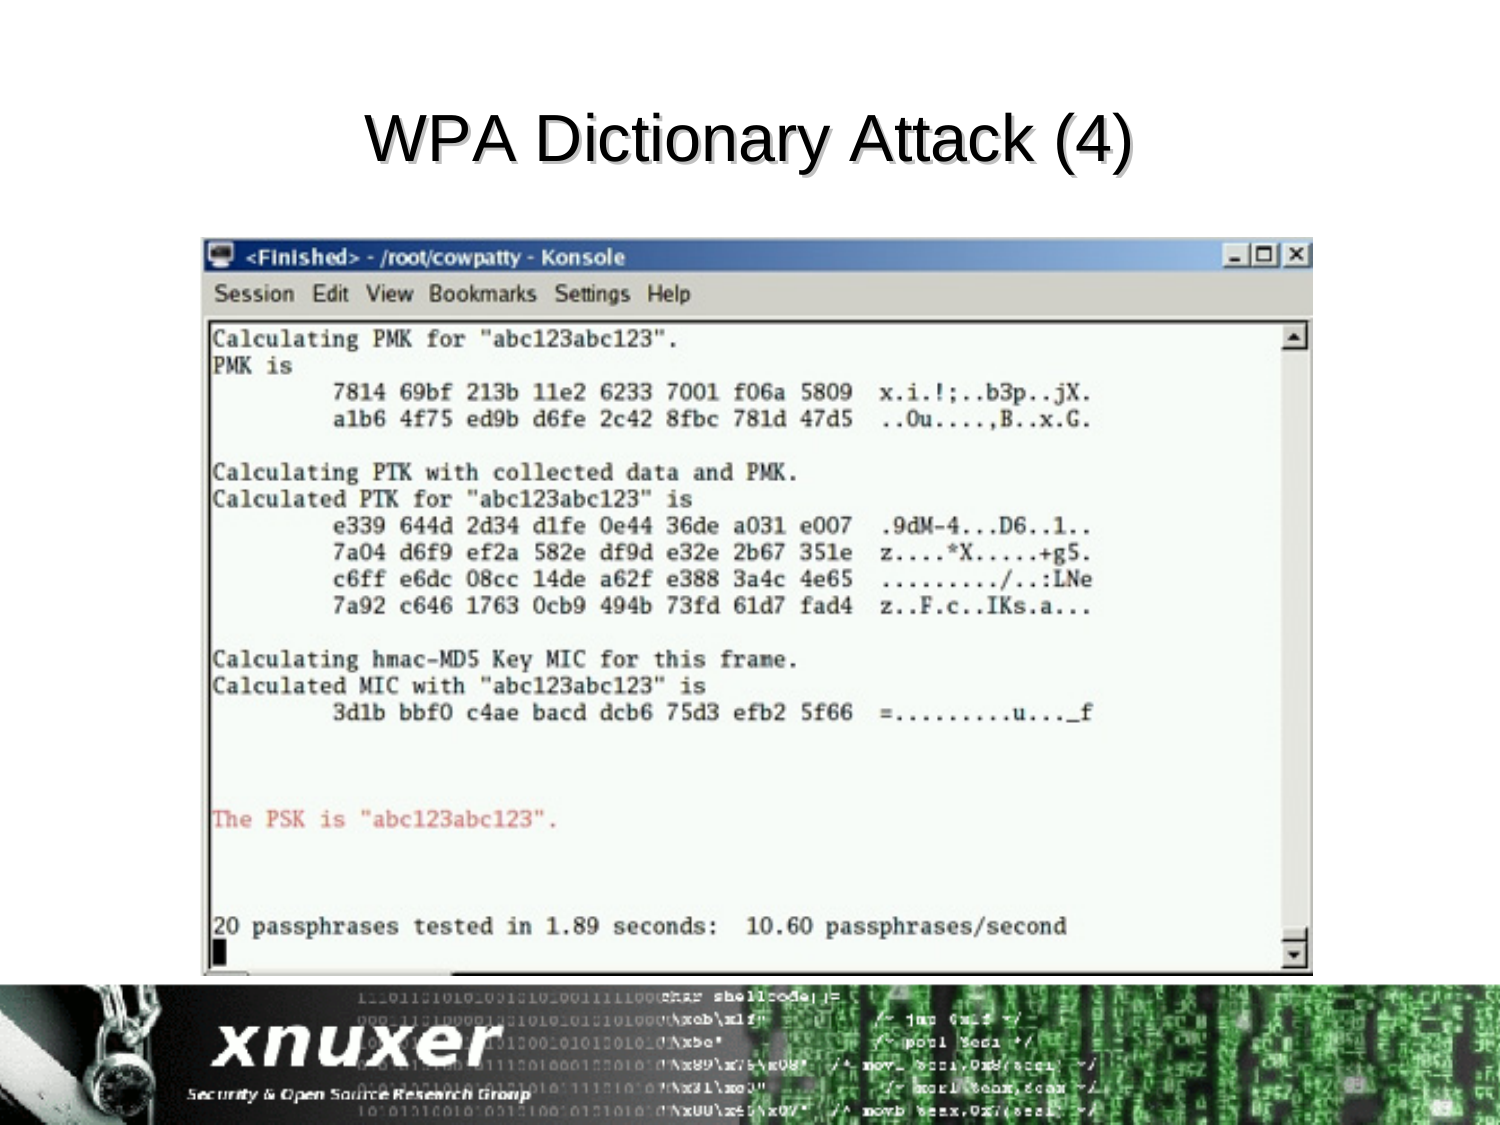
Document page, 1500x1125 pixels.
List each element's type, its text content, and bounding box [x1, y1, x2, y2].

title WPA Dictionary Attack (4) [75, 45, 1426, 233]
picture [0, 0, 1500, 1125]
chart [200, 237, 1313, 976]
